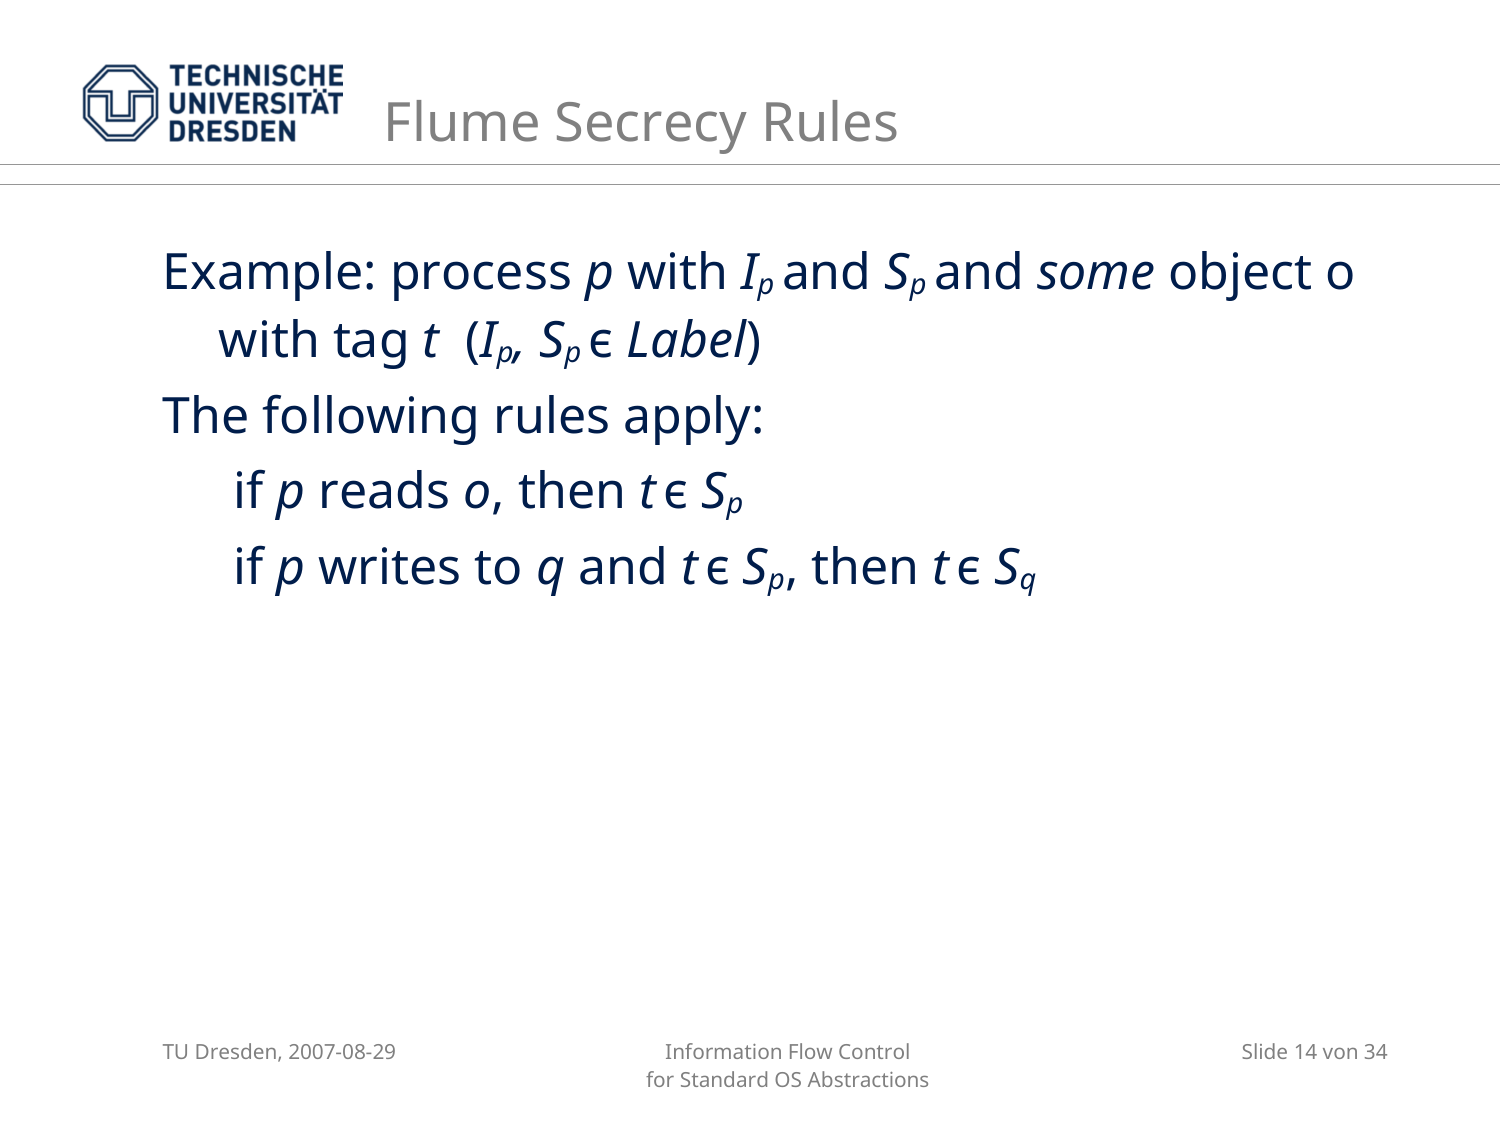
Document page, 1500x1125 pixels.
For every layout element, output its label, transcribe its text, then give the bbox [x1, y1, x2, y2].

list Example: process p with Ip and Sp and some object o with tag t (Ip, Sp є Label) The following rules apply: if p reads o, then t є Sp if p writes to q and t є Sp, then t є Sq [162, 236, 1388, 990]
picture [82, 64, 343, 142]
title Flume Secrecy Rules [383, 87, 1468, 154]
